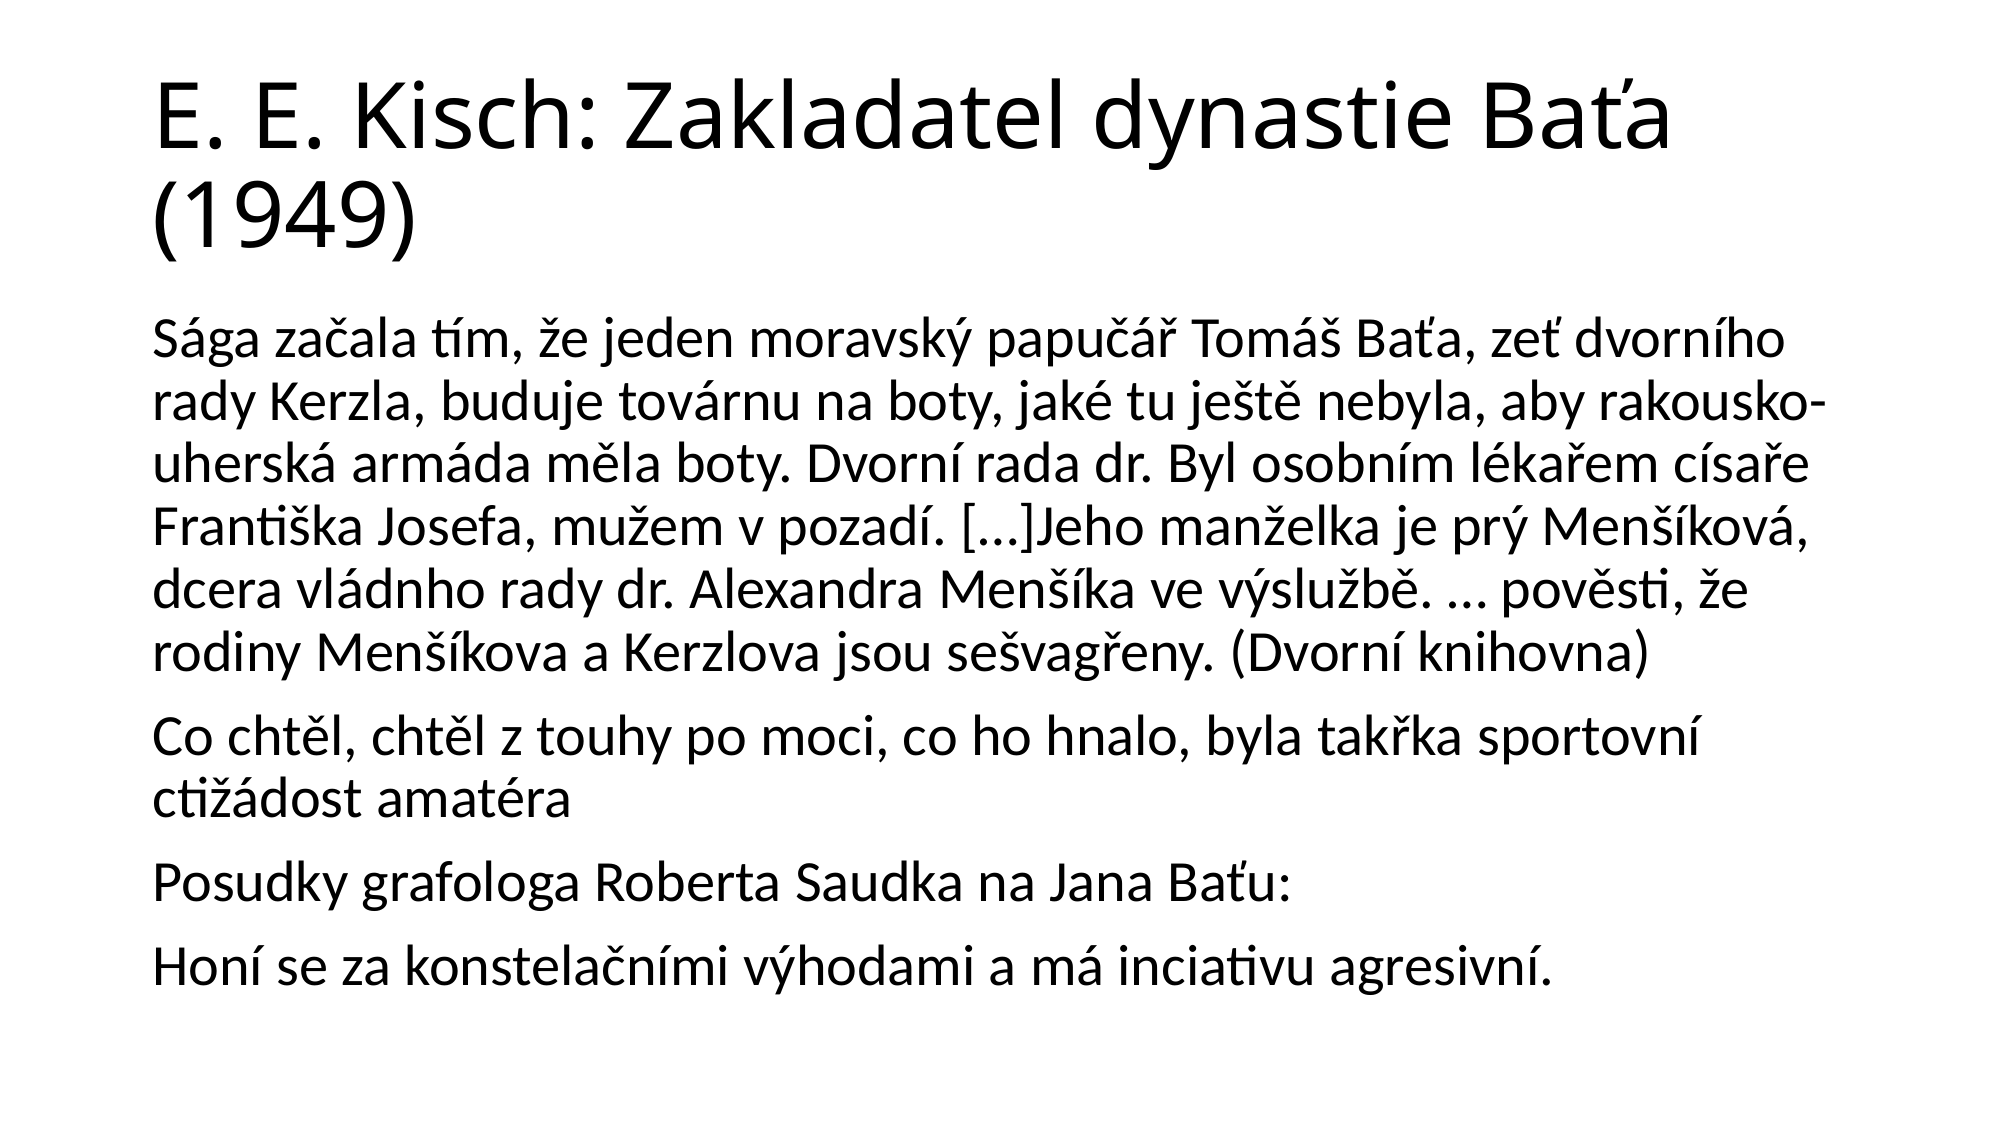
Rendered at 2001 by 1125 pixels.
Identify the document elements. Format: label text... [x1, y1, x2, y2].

list Sága začala tím, že jeden moravský papučář Tomáš Baťa, zeť dvorního rady Kerzla, buduje továrnu na boty, jaké tu ještě nebyla, aby rakousko-uherská armáda měla boty. Dvorní rada dr. Byl osobním lékařem císaře Františka Josefa, mužem v pozadí. […]Jeho manželka je prý Menšíková, dcera vládnho rady dr. Alexandra Menšíka ve výslužbě. … pověsti, že rodiny Menšíkova a Kerzlova jsou sešvagřeny. (Dvorní knihovna) Co chtěl, chtěl z touhy po moci, co ho hnalo, byla takřka sportovní ctižádost amatéra Posudky grafologa Roberta Saudka na Jana Baťu: Honí se za konstelačními výhodami a má inciativu agresivní. [137, 299, 1863, 1014]
title E. E. Kisch: Zakladatel dynastie Baťa (1949) [137, 59, 1863, 278]
